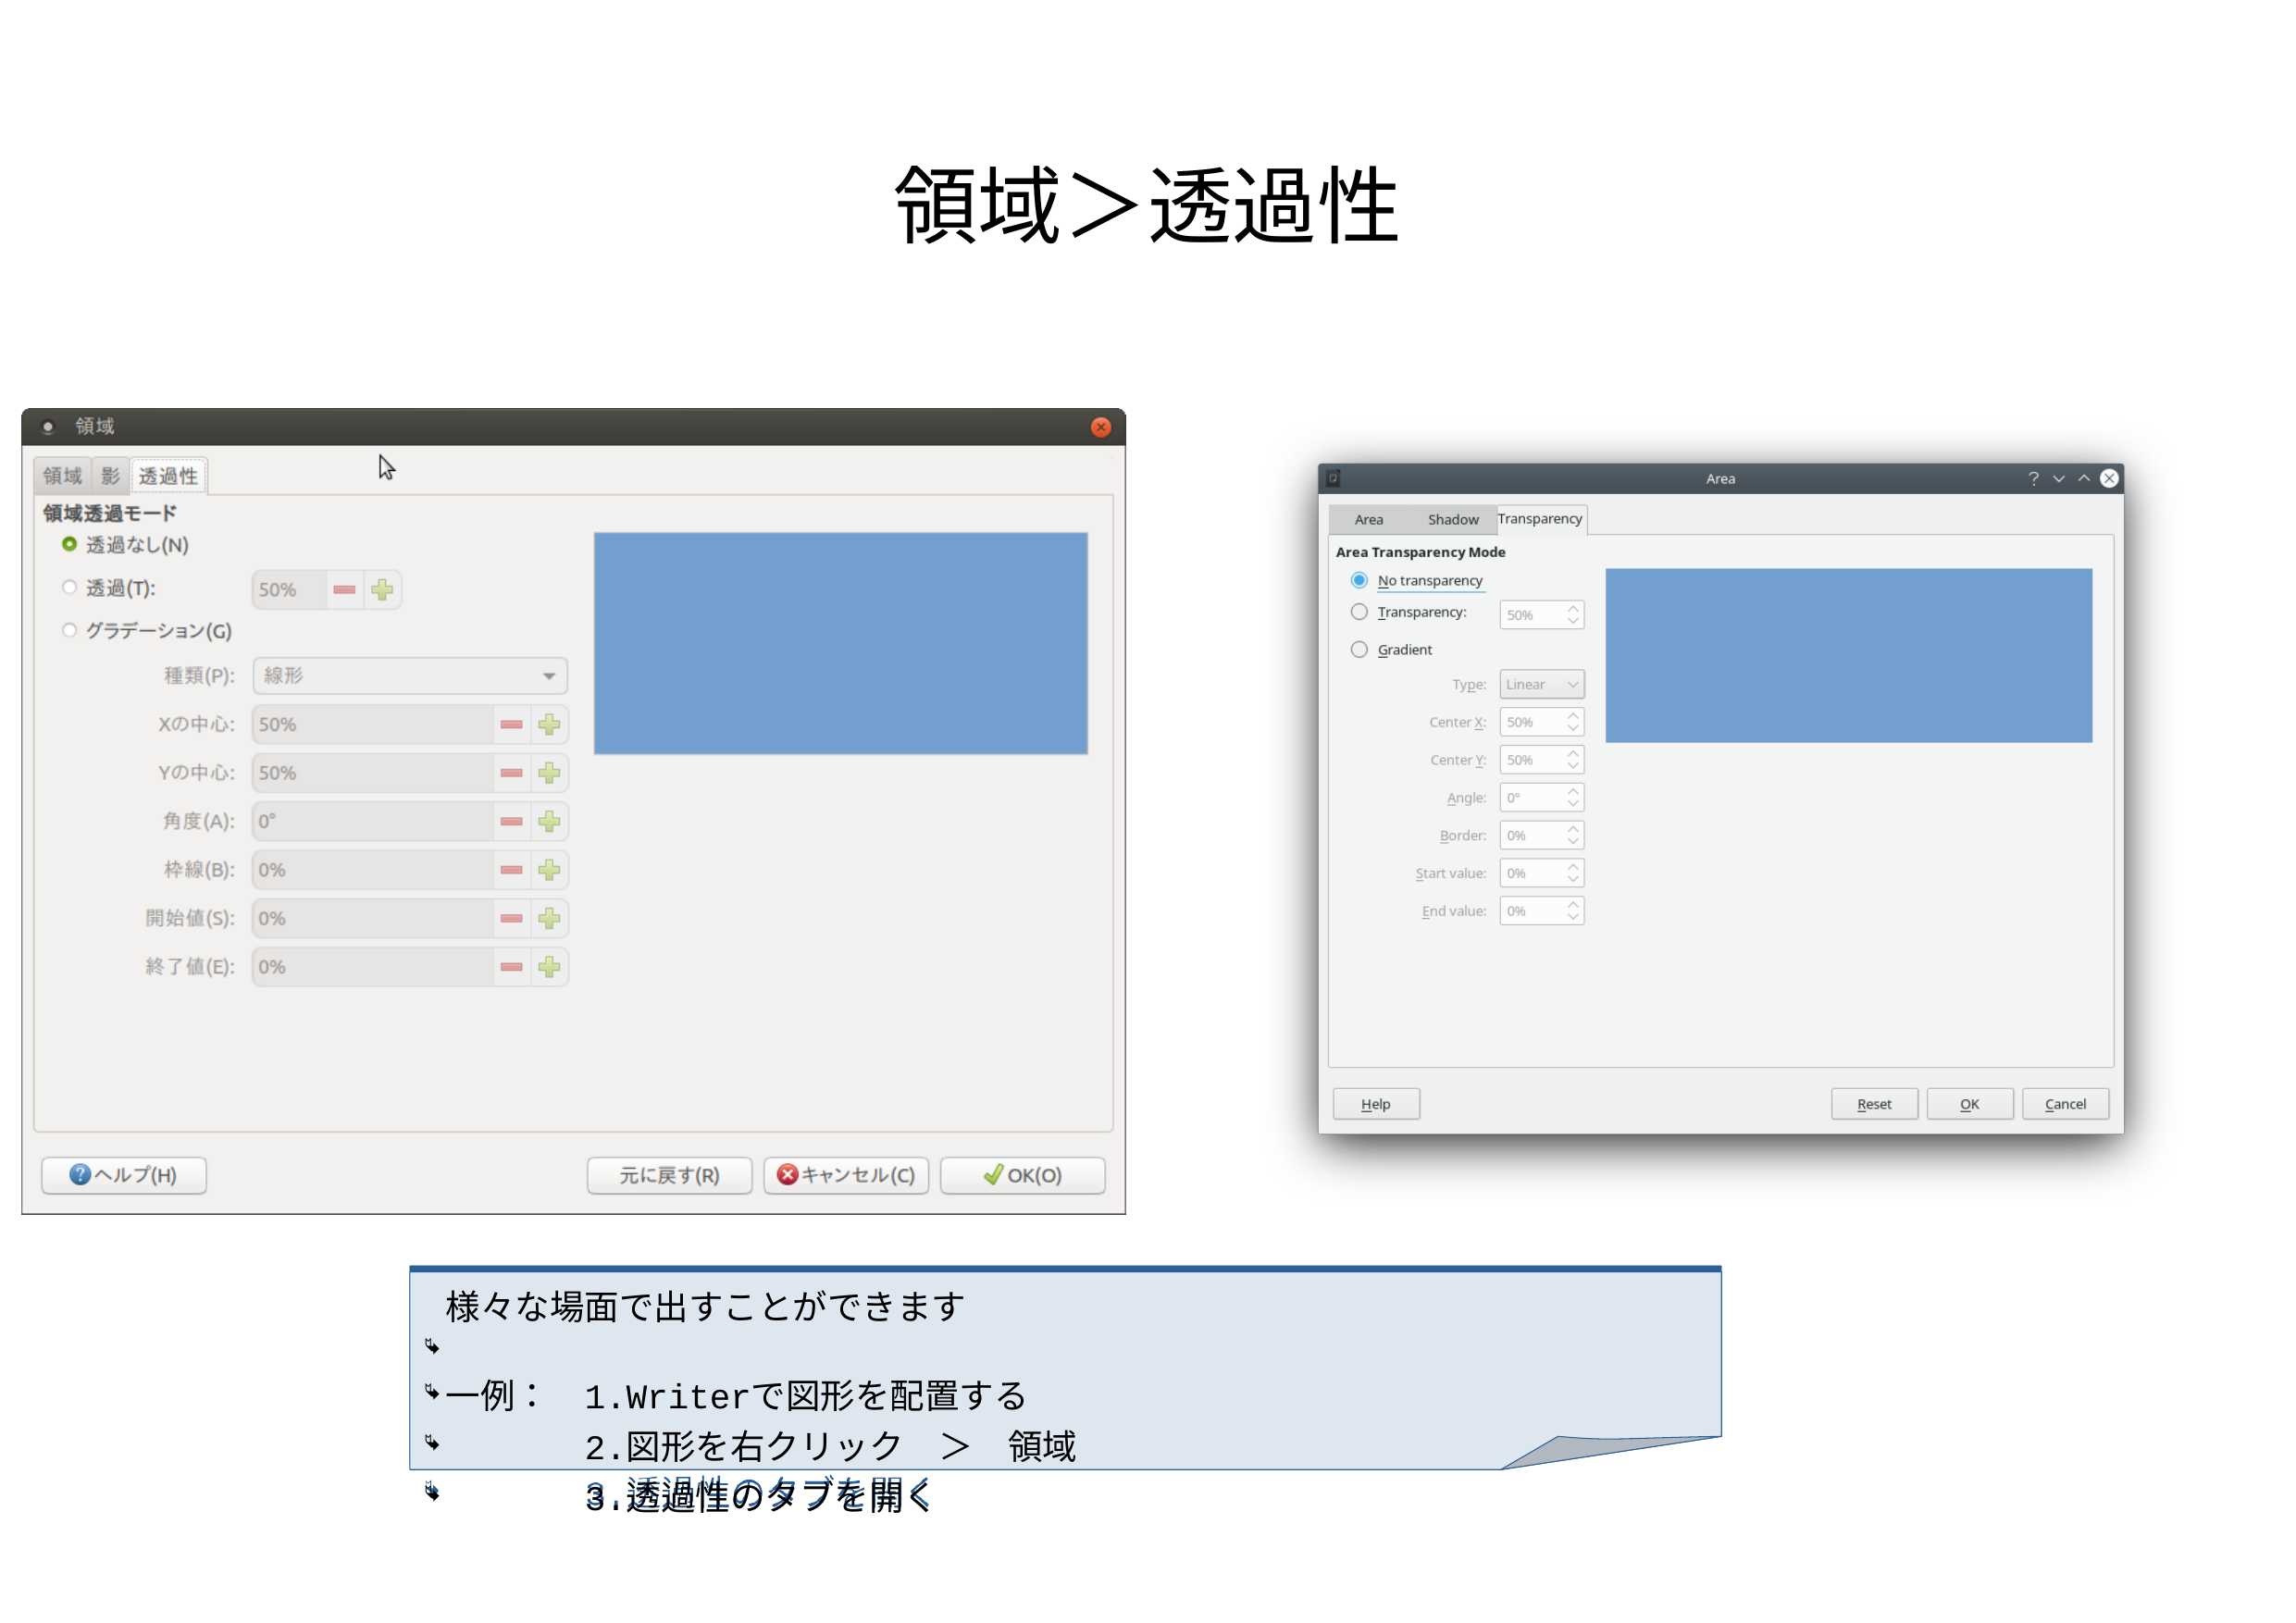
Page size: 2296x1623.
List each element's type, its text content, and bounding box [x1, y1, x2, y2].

text_box 様々な場面で出すことができます 一例： 1.Writerで図形を配置する 2.図形を右クリック ＞ 領域 3.透過性のタブを開く [409, 1271, 1722, 1470]
picture [1250, 408, 2192, 1215]
picture [21, 408, 1126, 1215]
title 領域＞透過性 [115, 64, 2181, 336]
